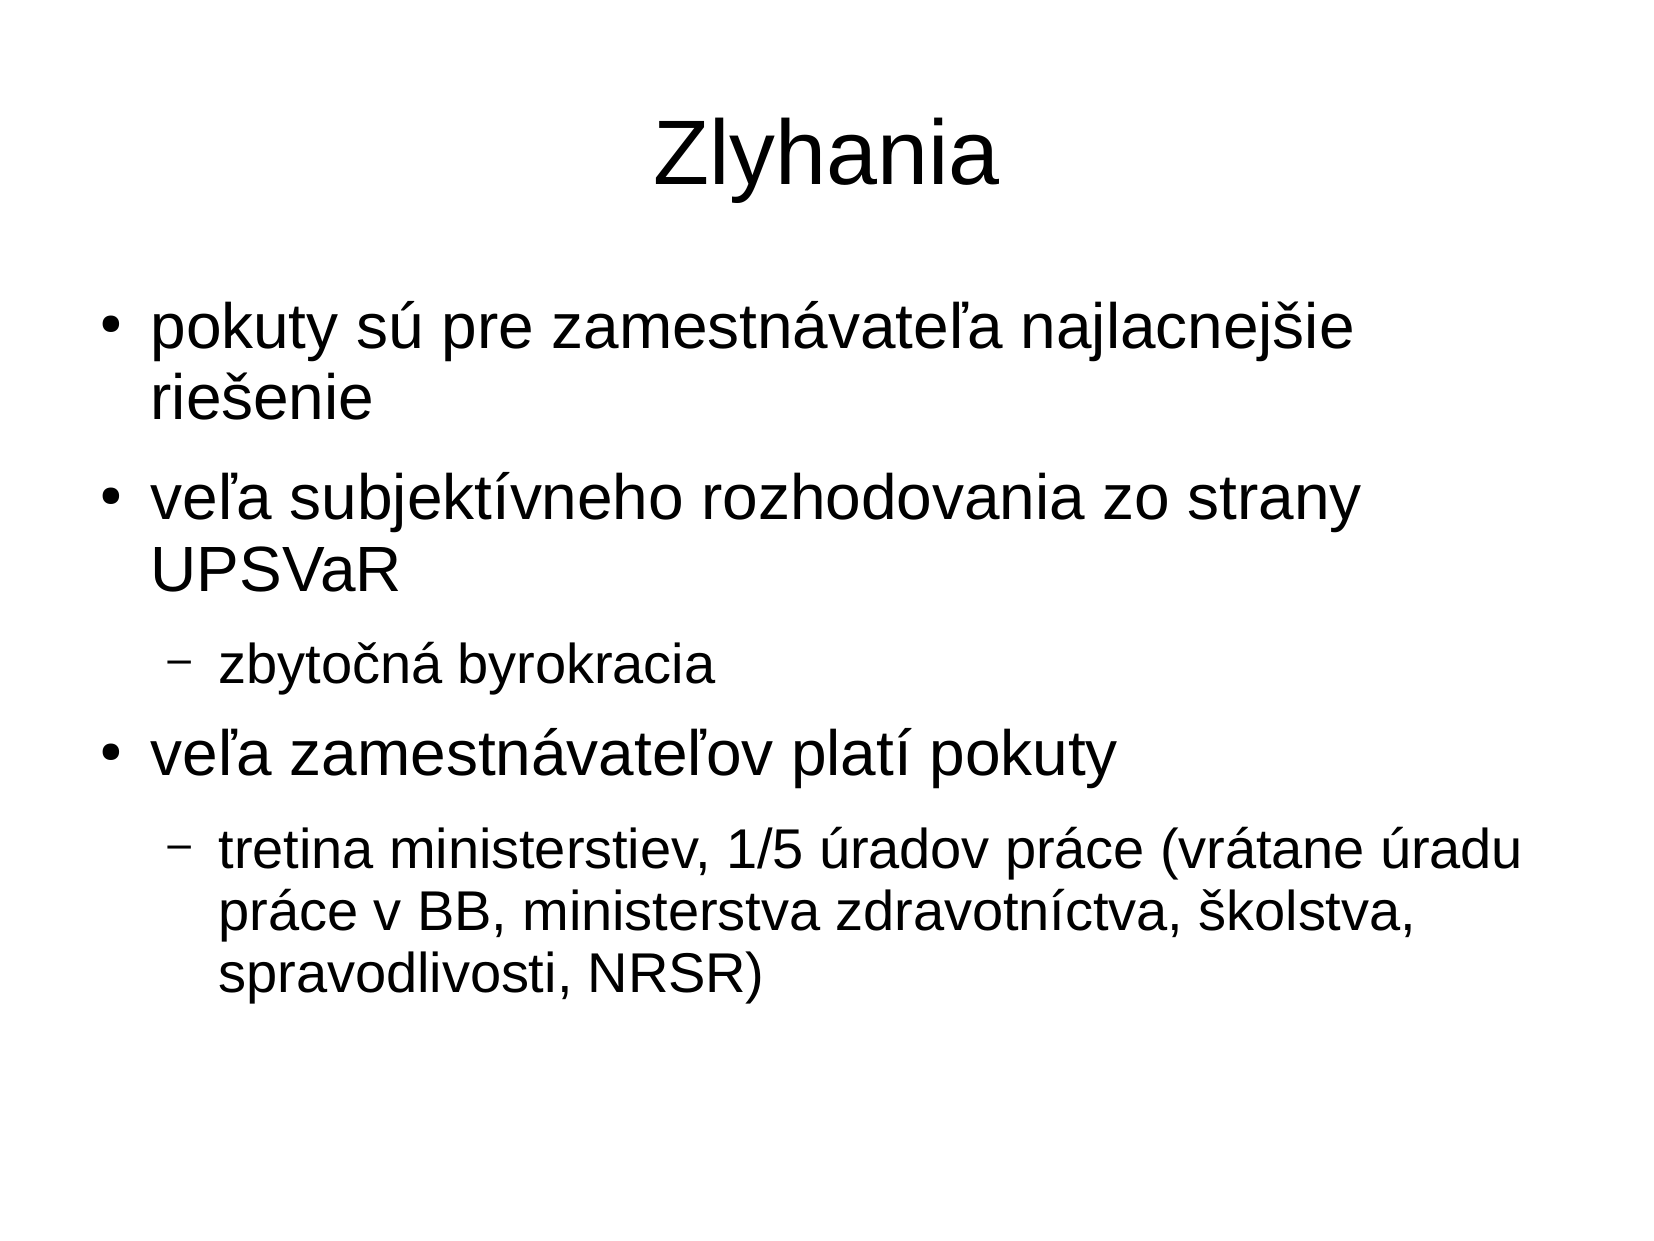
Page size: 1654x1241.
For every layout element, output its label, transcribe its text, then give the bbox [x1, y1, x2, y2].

list pokuty sú pre zamestnávateľa najlacnejšie riešenie veľa subjektívneho rozhodovania zo strany UPSVaR zbytočná byrokracia veľa zamestnávateľov platí pokuty tretina ministerstiev, 1/5 úradov práce (vrátane úradu práce v BB, ministerstva zdravotníctva, školstva, spravodlivosti, NRSR) [82, 290, 1571, 1010]
title Zlyhania [82, 49, 1571, 257]
